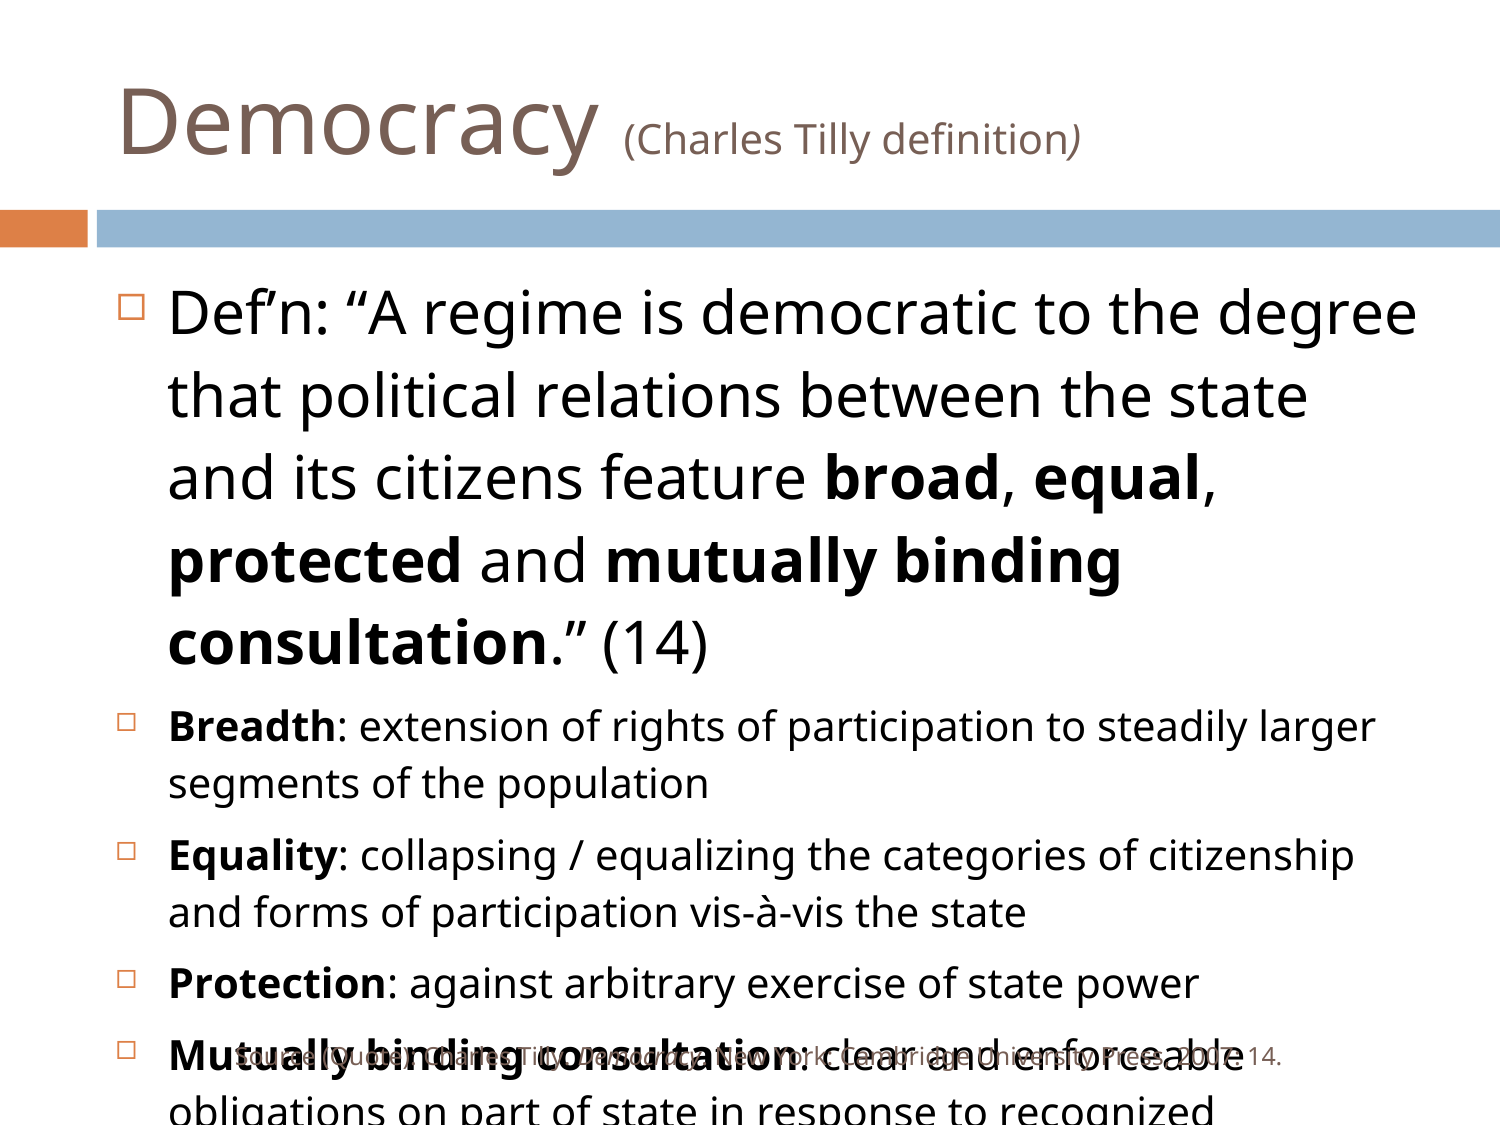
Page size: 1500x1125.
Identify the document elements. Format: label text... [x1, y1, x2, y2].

text_box Source (Quote): Charles Tilly. Democracy. New York: Cambridge University Press, 2007: 14. [99, 1025, 1426, 1085]
list Def’n: “A regime is democratic to the degree that political relations between the state and its citizens feature broad, equal, protected and mutually binding consultation.” (14) Breadth: extension of rights of participation to steadily larger segments of the population Equality: collapsing / equalizing the categories of citizenship and forms of participation vis-à-vis the state Protection: against arbitrary exercise of state power Mutually binding consultation: clear and enforceable obligations on part of state in response to recognized consultative processes [100, 262, 1438, 1001]
title Democracy (Charles Tilly definition) [100, 37, 1438, 201]
